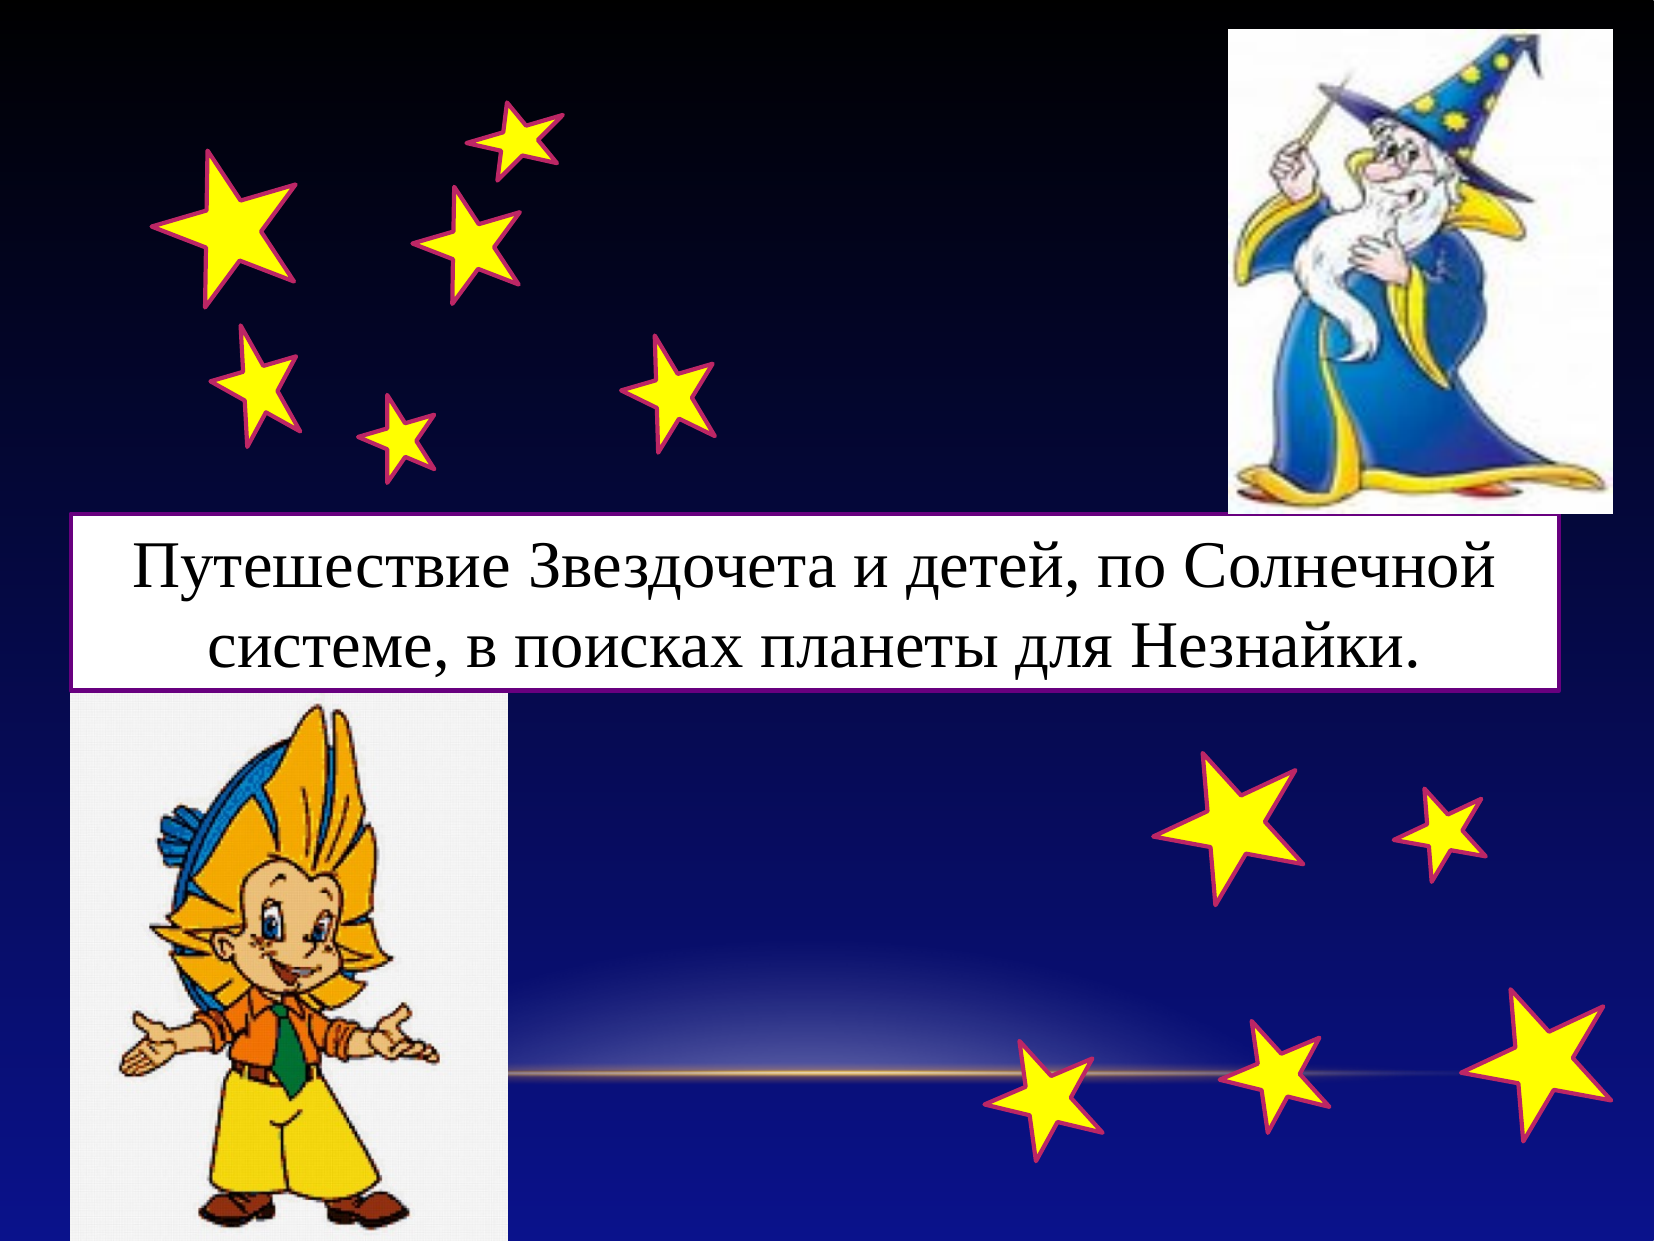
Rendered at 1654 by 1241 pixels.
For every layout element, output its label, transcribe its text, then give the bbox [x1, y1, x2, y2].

text_box Путешествие Звездочета и детей, по Солнечной системе, в поисках планеты для Незнайки. [70, 513, 1560, 691]
text_box [1153, 753, 1304, 906]
text_box [1393, 788, 1486, 882]
text_box [621, 335, 715, 453]
text_box [466, 102, 563, 181]
text_box [358, 394, 435, 483]
picture [70, 693, 508, 1241]
text_box [984, 1040, 1103, 1162]
text_box [210, 325, 301, 447]
text_box [1219, 1020, 1330, 1133]
text_box [1461, 989, 1612, 1142]
text_box [151, 150, 296, 308]
text_box [412, 186, 520, 304]
picture [1228, 29, 1613, 514]
